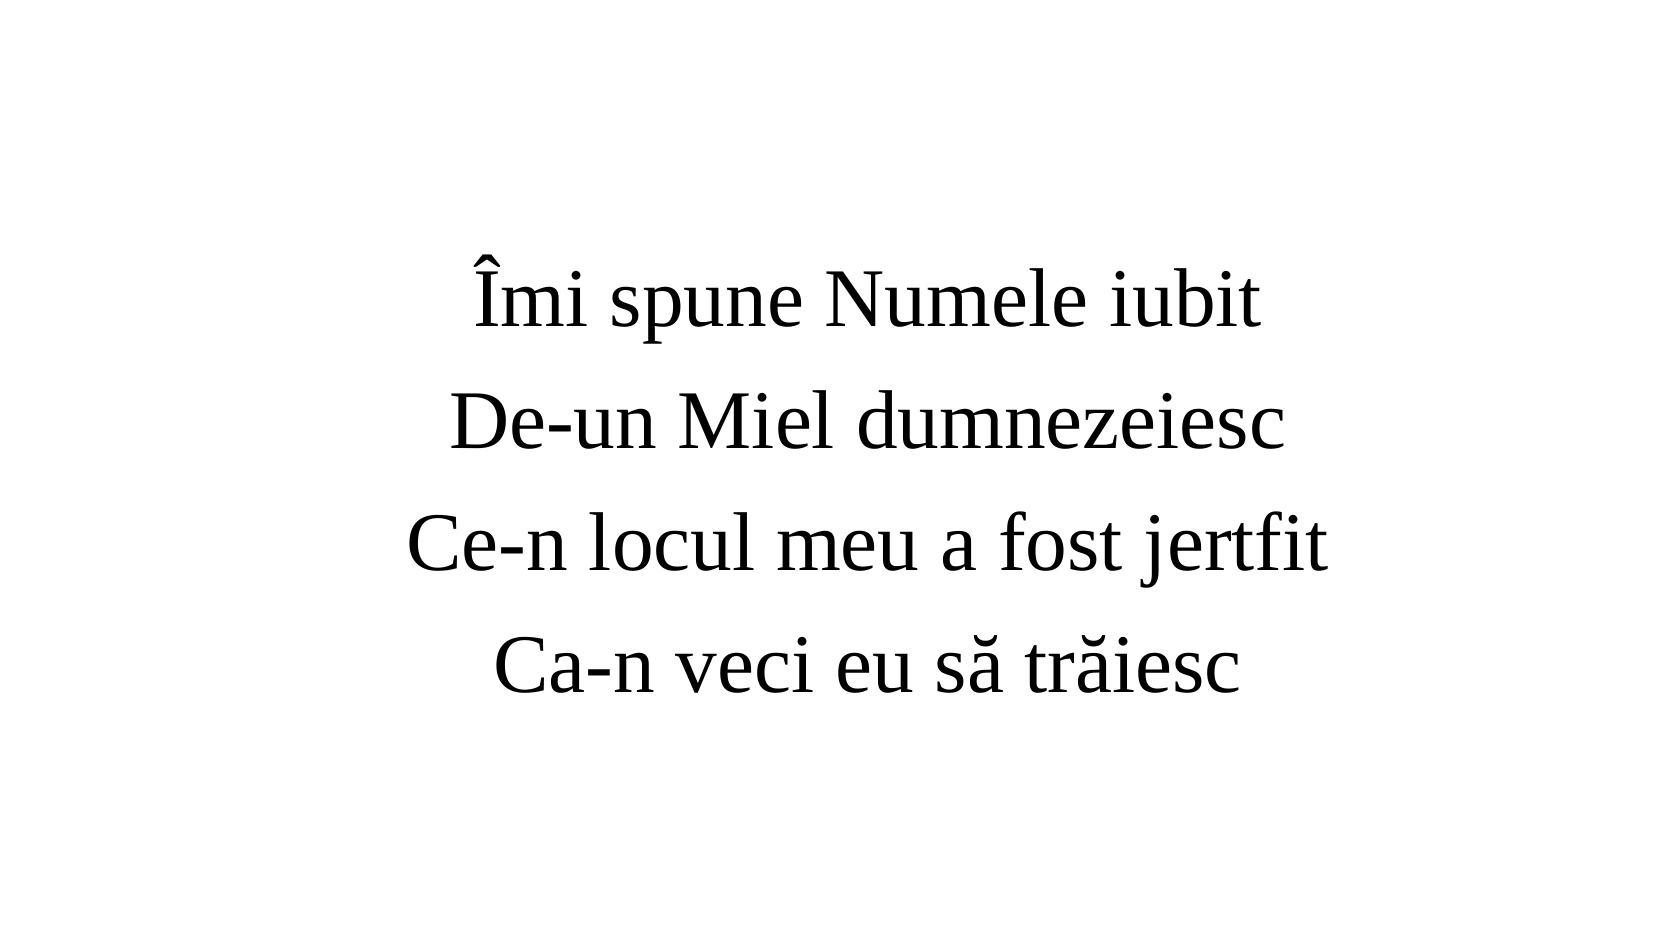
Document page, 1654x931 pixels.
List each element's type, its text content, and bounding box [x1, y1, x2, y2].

subtitle Îmi spune Numele iubit De-un Miel dumnezeiesc Ce-n locul meu a fost jertfit Ca-n veci eu să trăiesc [153, 239, 1583, 713]
